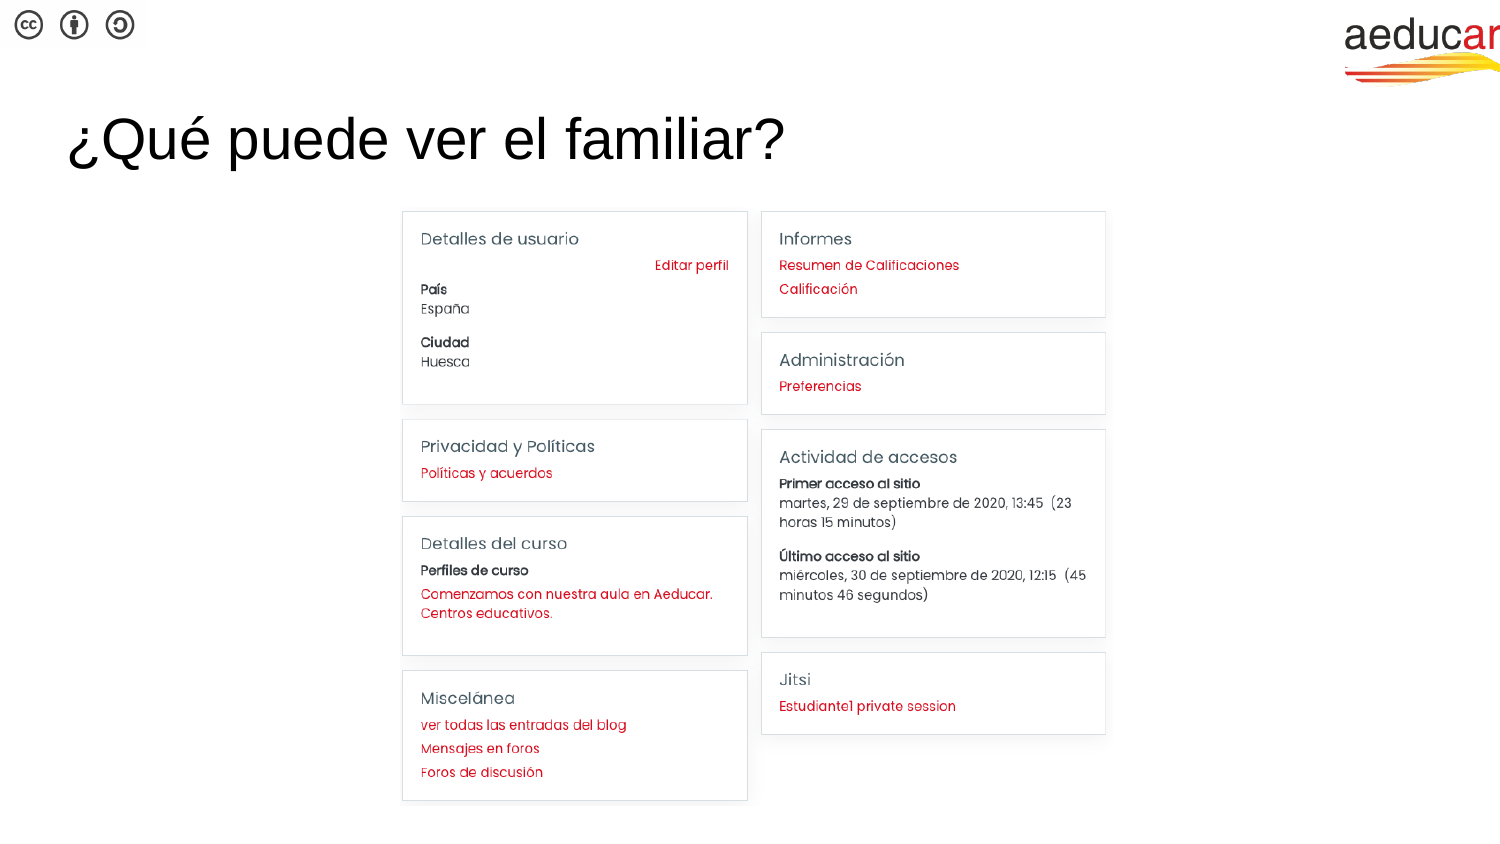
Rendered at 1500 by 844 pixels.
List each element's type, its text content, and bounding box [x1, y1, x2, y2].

picture [0, 0, 146, 48]
title ¿Qué puede ver el familiar? [51, 85, 1449, 196]
picture [400, 207, 1113, 806]
picture [1344, 0, 1500, 104]
